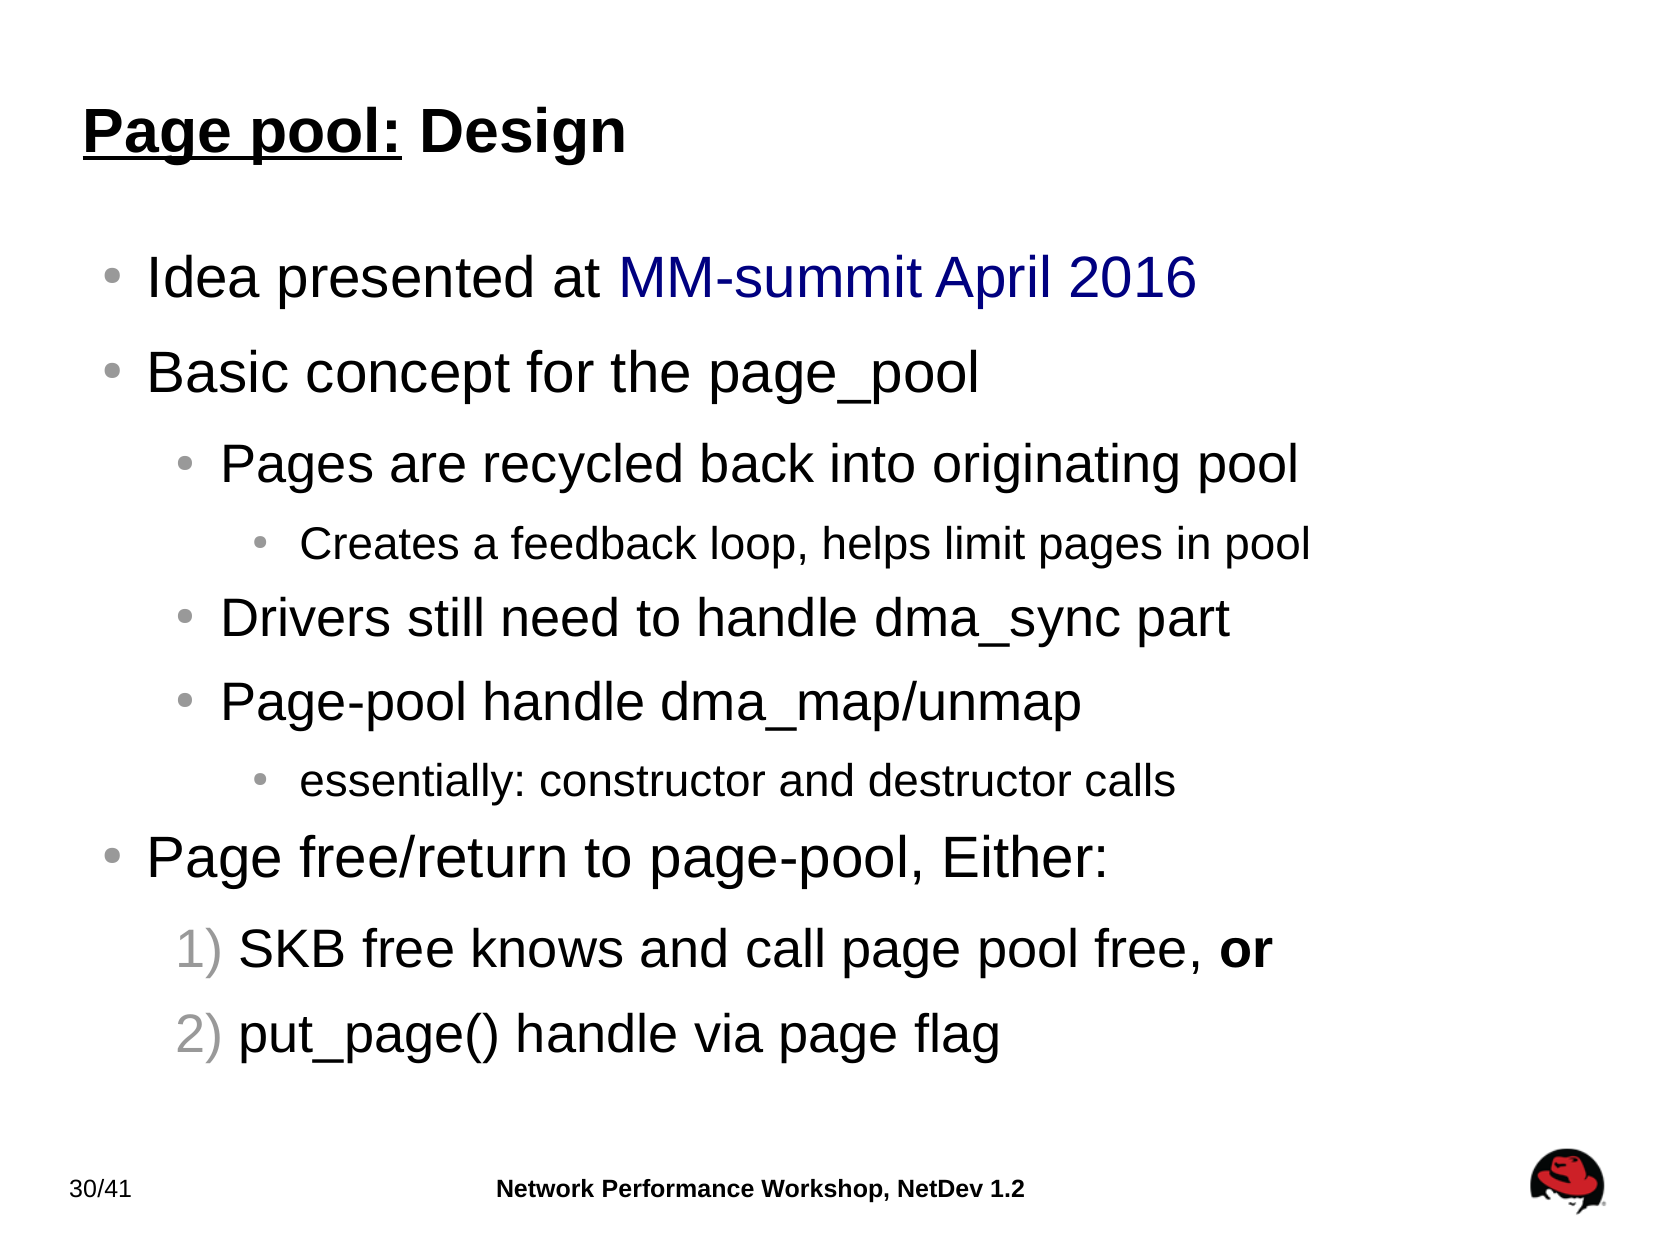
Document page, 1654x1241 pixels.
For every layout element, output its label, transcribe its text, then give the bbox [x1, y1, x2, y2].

title Page pool: Design [82, 37, 1571, 226]
list Idea presented at MM-summit April 2016 Basic concept for the page_pool Pages are recycled back into originating pool Creates a feedback loop, helps limit pages in pool Drivers still need to handle dma_sync part Page-pool handle dma_map/unmap essentially: constructor and destructor calls Page free/return to page-pool, Either: SKB free knows and call page pool free, or put_page() handle via page flag [86, 244, 1575, 1064]
picture [1529, 1146, 1612, 1224]
